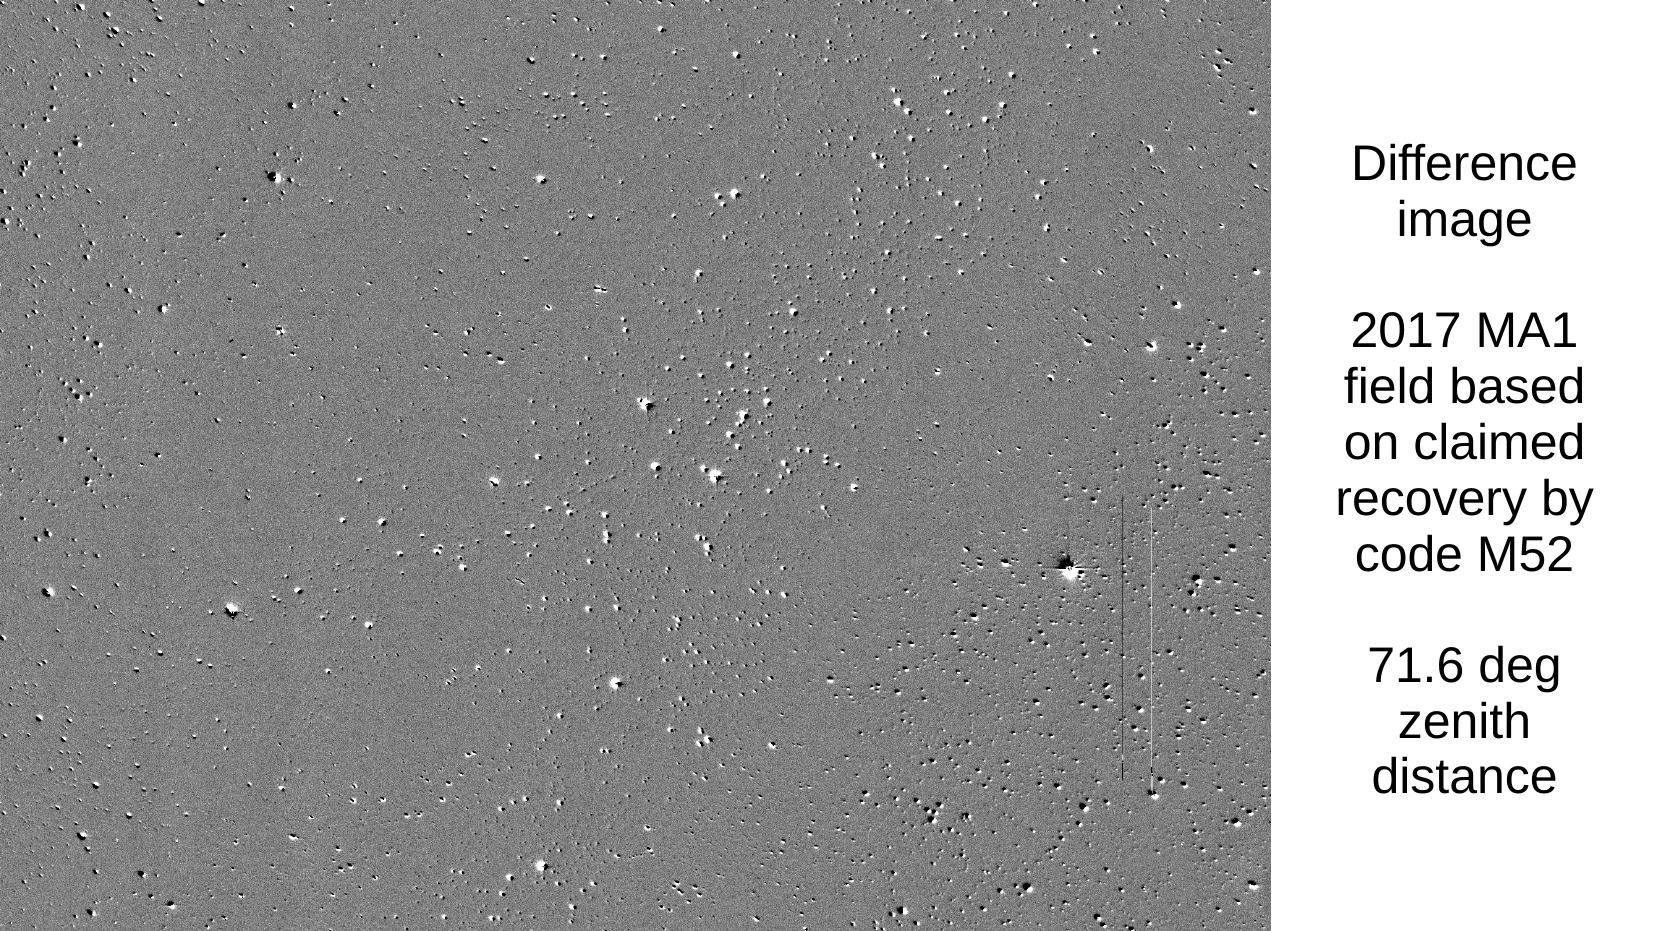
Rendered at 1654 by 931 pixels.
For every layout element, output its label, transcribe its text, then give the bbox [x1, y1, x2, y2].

title Difference image 2017 MA1 field based on claimed recovery by code M52 71.6 deg zenith distance [1316, 39, 1613, 901]
picture [0, 0, 1271, 931]
